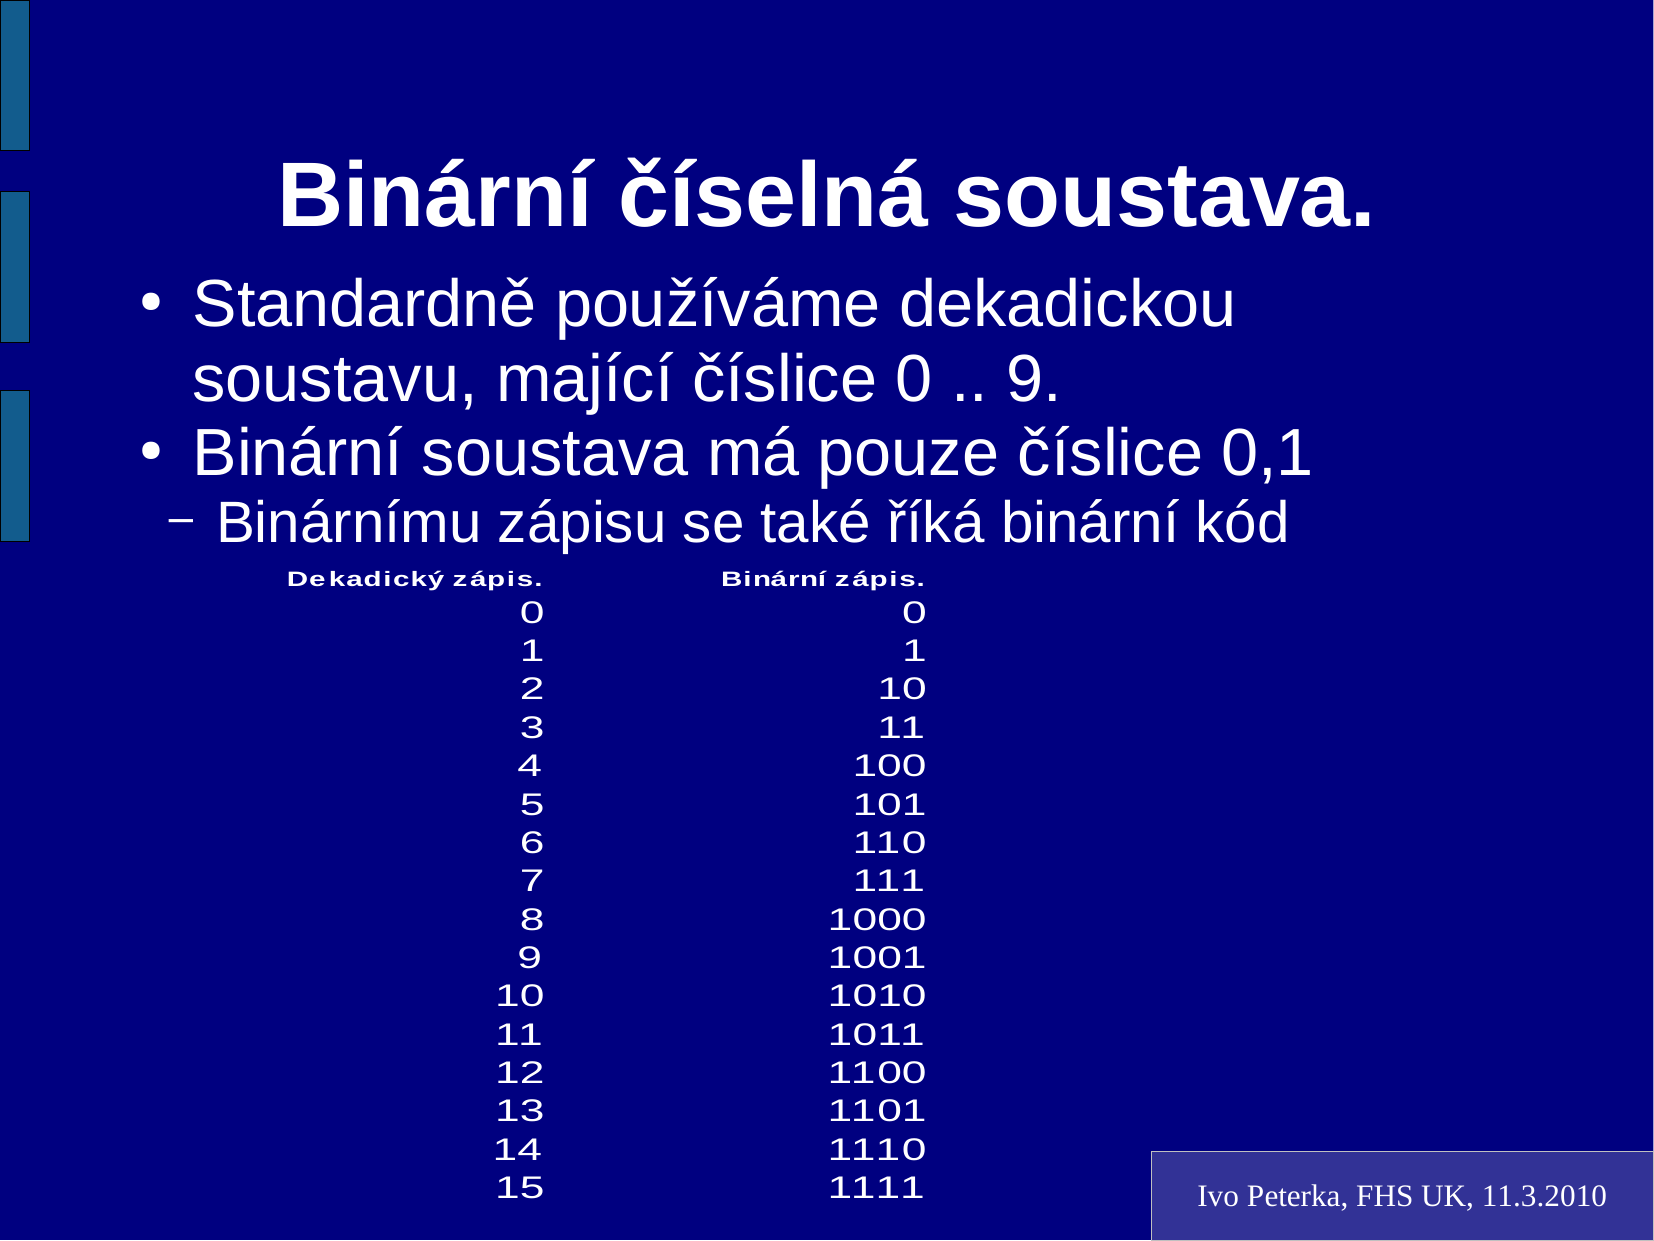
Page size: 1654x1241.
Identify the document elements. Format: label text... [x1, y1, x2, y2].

chart [118, 555, 1122, 1211]
list Standardně používáme dekadickou soustavu, mající číslice 0 .. 9. Binární soustava má pouze číslice 0,1 Binárnímu zápisu se také říká binární kód [121, 265, 1534, 1112]
title Binární číselná soustava. [121, 98, 1534, 265]
